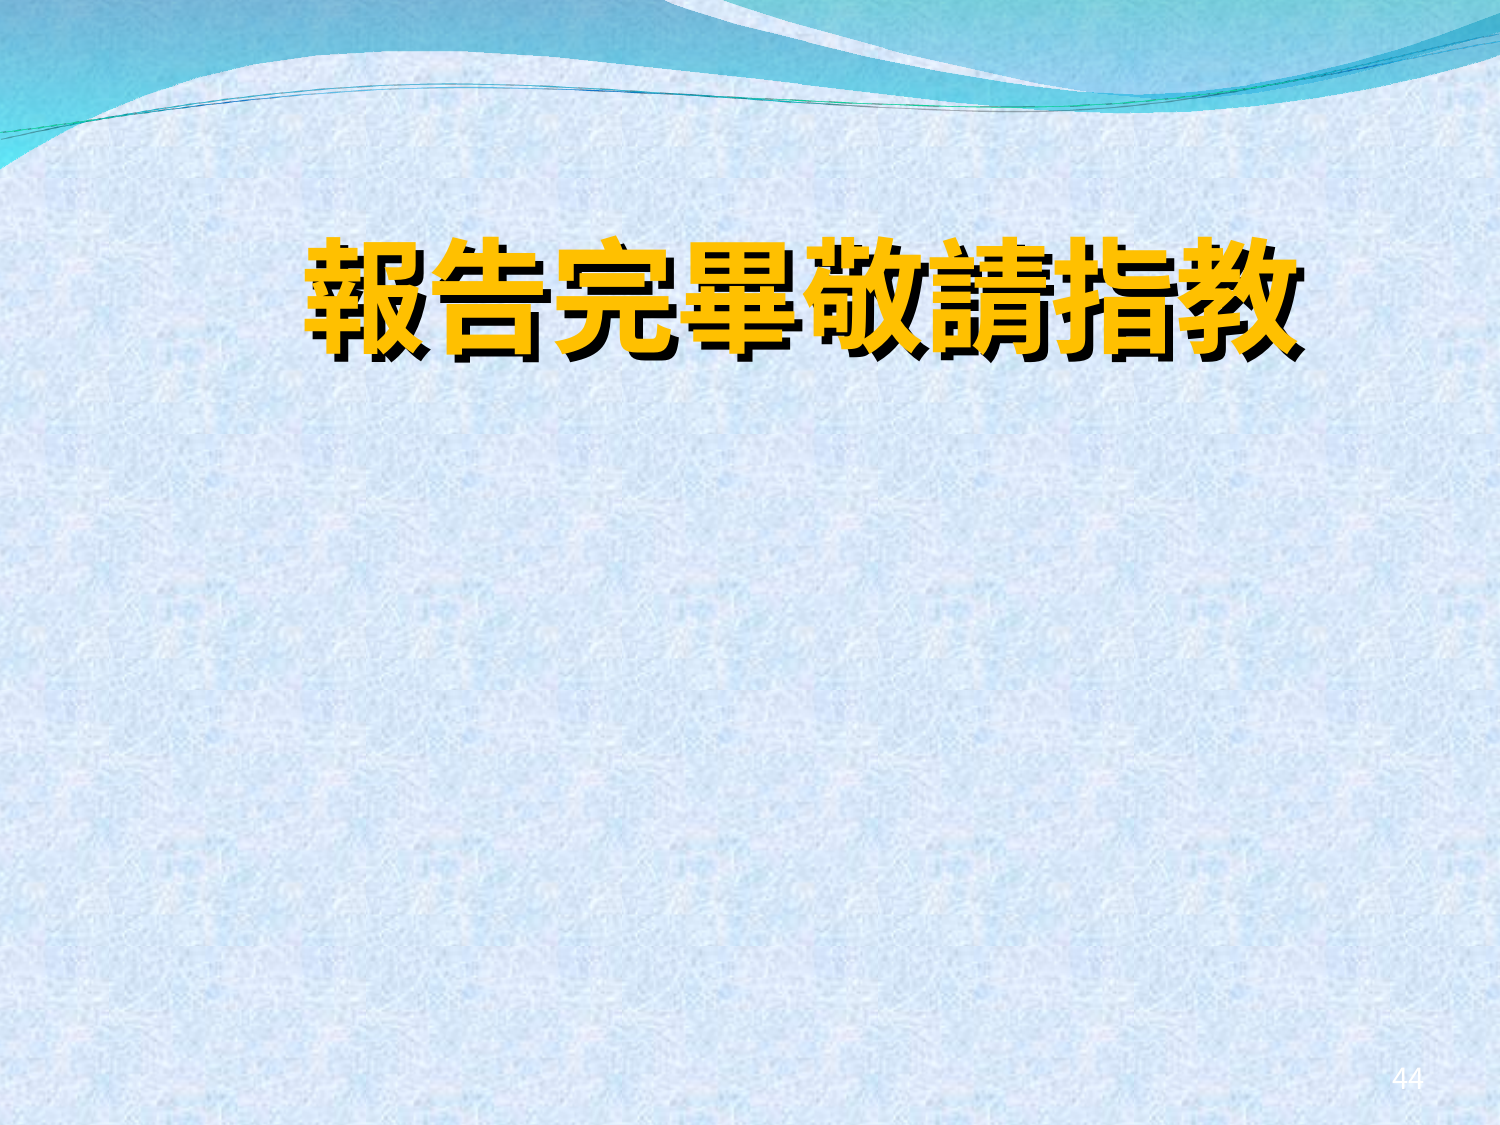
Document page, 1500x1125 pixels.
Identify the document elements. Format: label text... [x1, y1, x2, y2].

picture [0, 0, 1500, 1125]
text_box 報告完畢敬請指教 [196, 210, 1331, 377]
text_box <編號> [1299, 1042, 1426, 1103]
